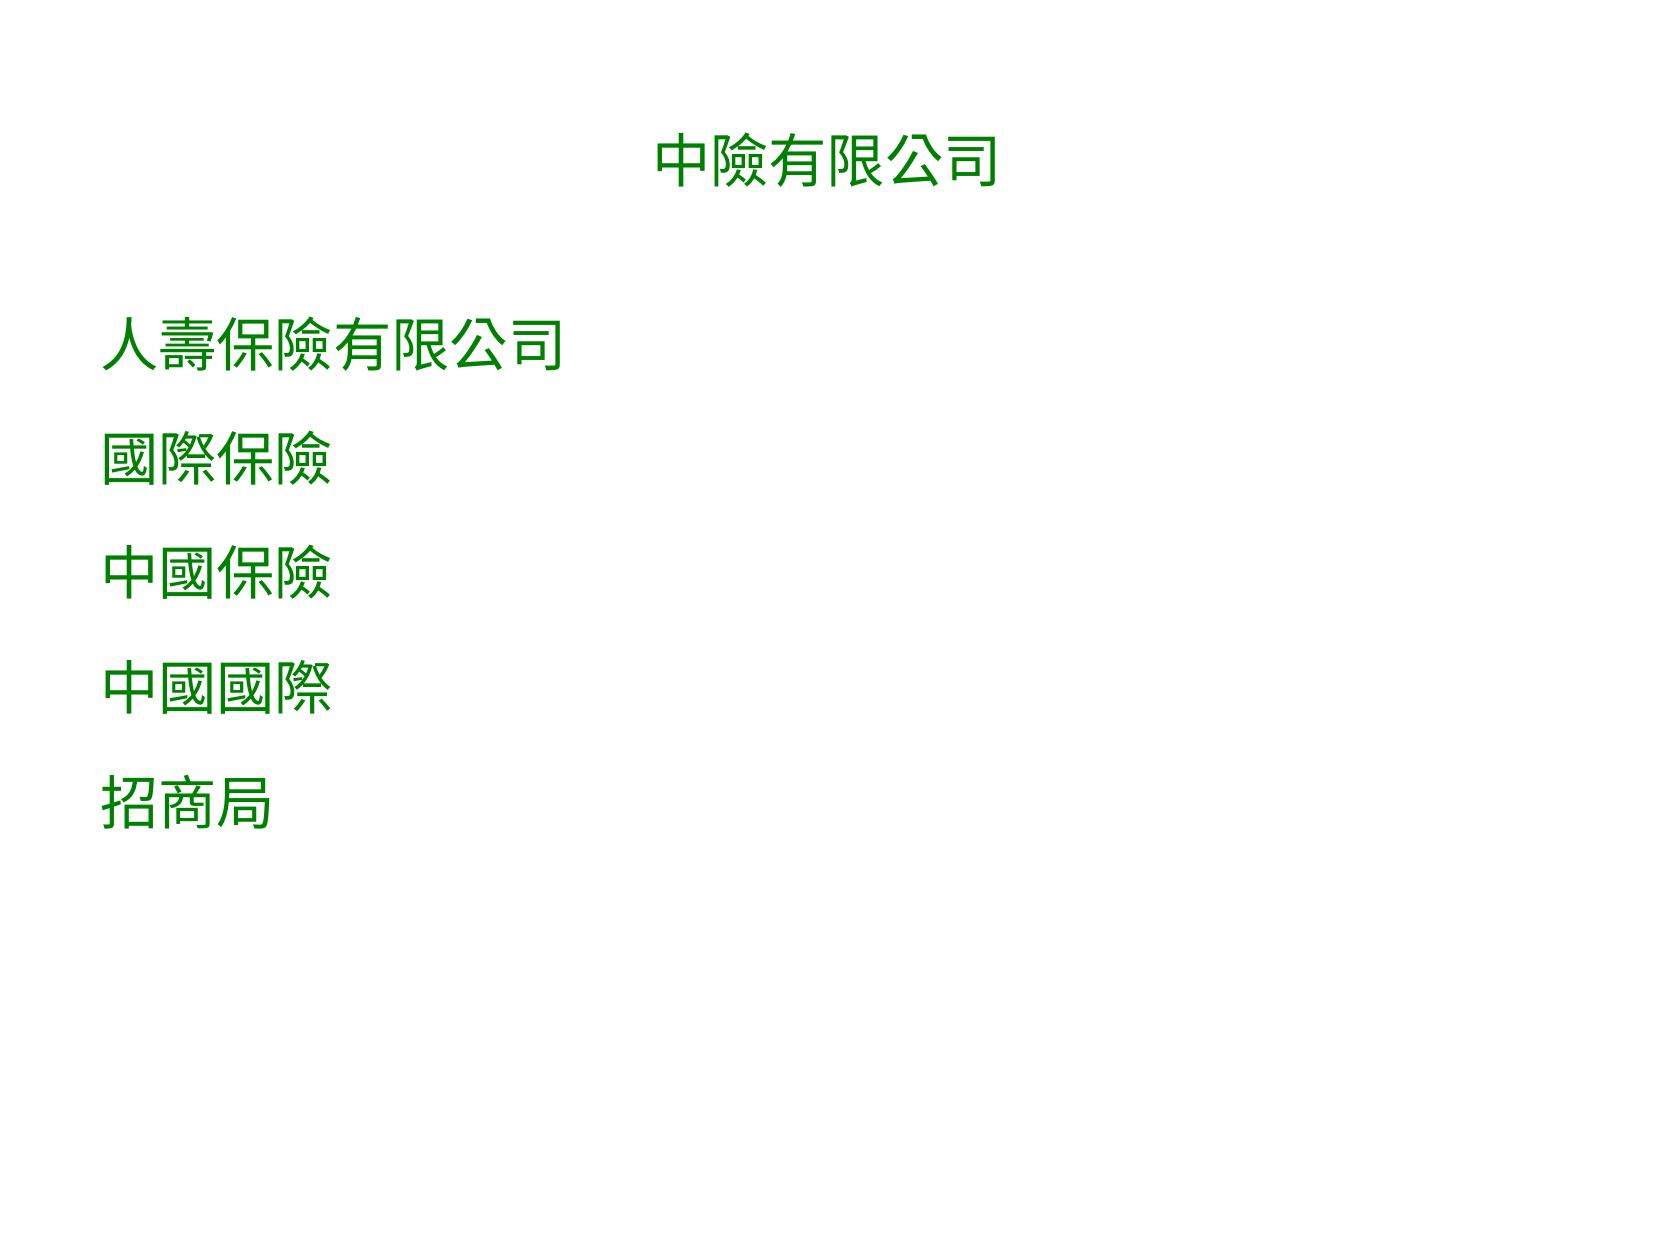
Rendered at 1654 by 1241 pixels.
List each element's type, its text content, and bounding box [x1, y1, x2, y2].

list 人壽保險有限公司 國際保險 中國保險 中國國際 招商局 [82, 290, 1571, 1109]
title 中險有限公司 [82, 49, 1571, 257]
